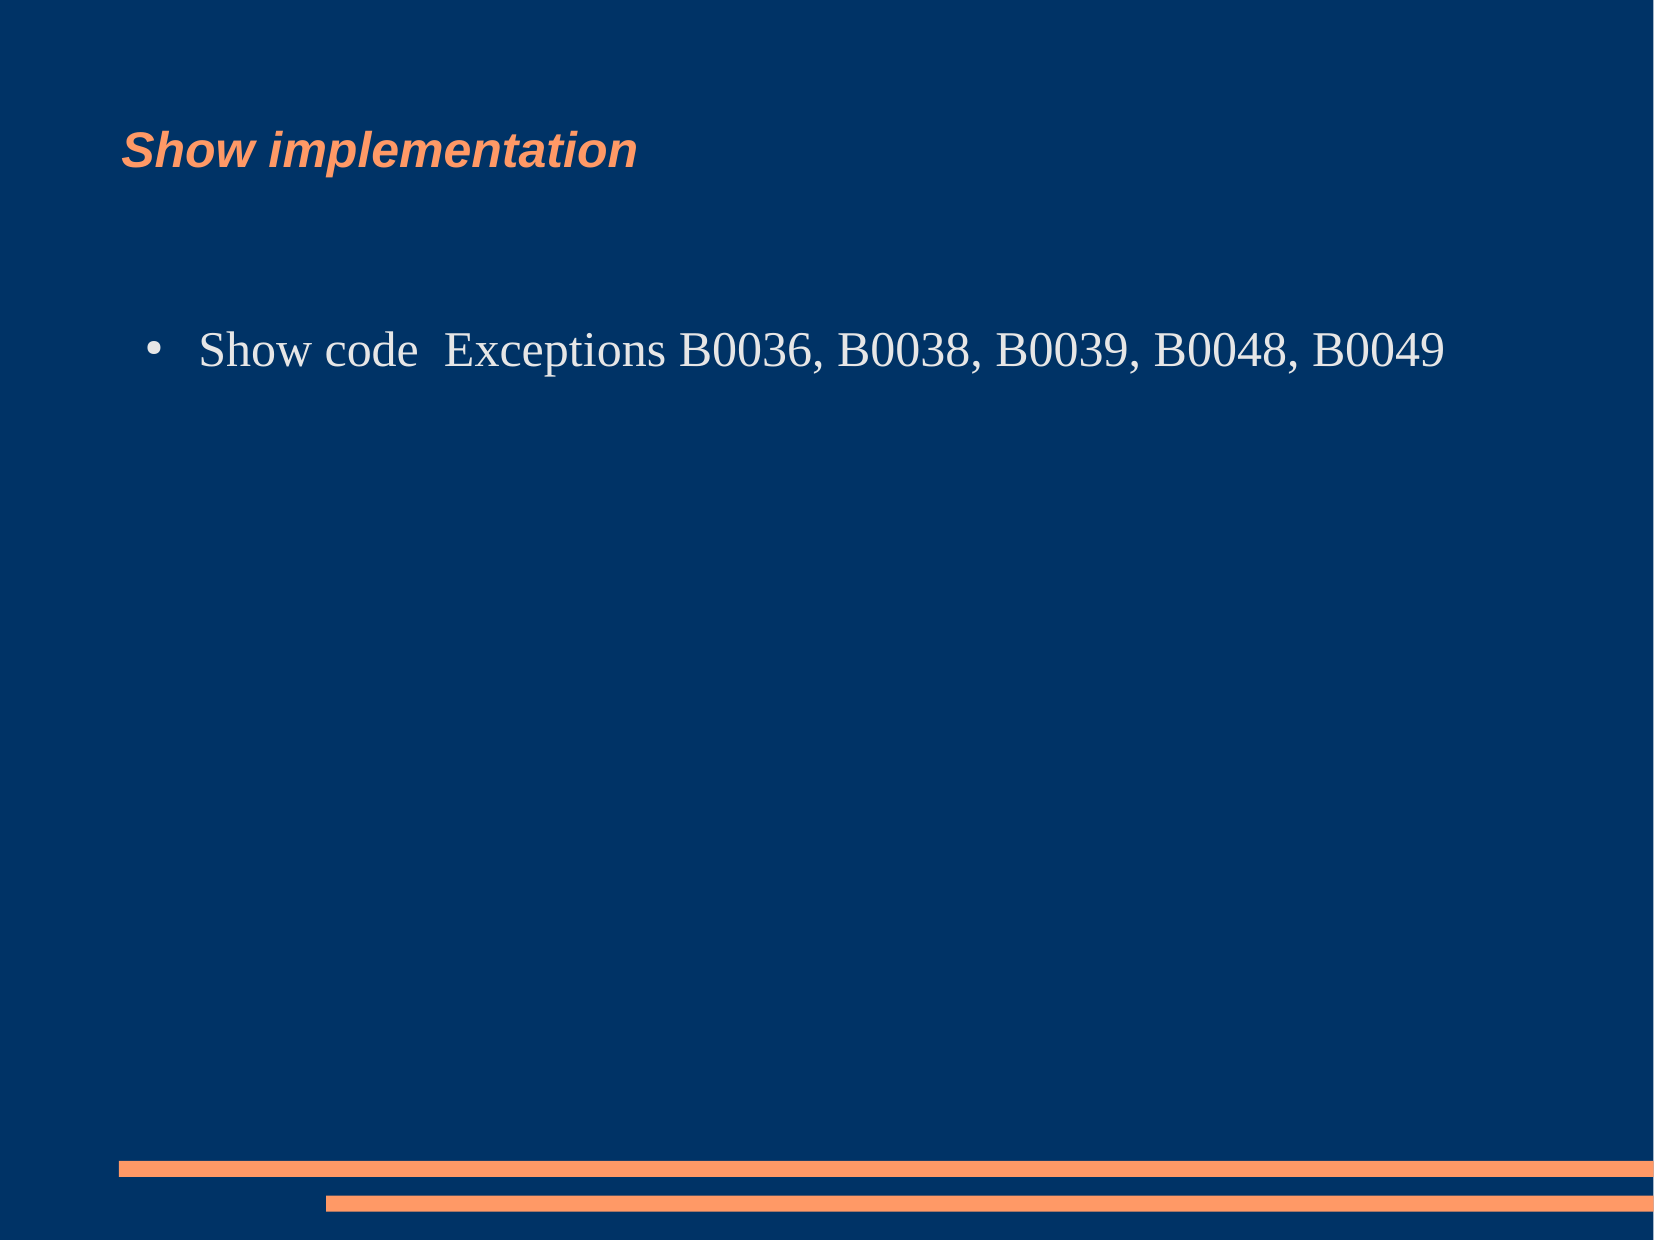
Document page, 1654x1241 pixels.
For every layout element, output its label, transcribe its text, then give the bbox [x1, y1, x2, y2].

list Show code Exceptions B0036, B0038, B0039, B0048, B0049 [127, 322, 1567, 1132]
title Show implementation [121, 46, 1534, 254]
